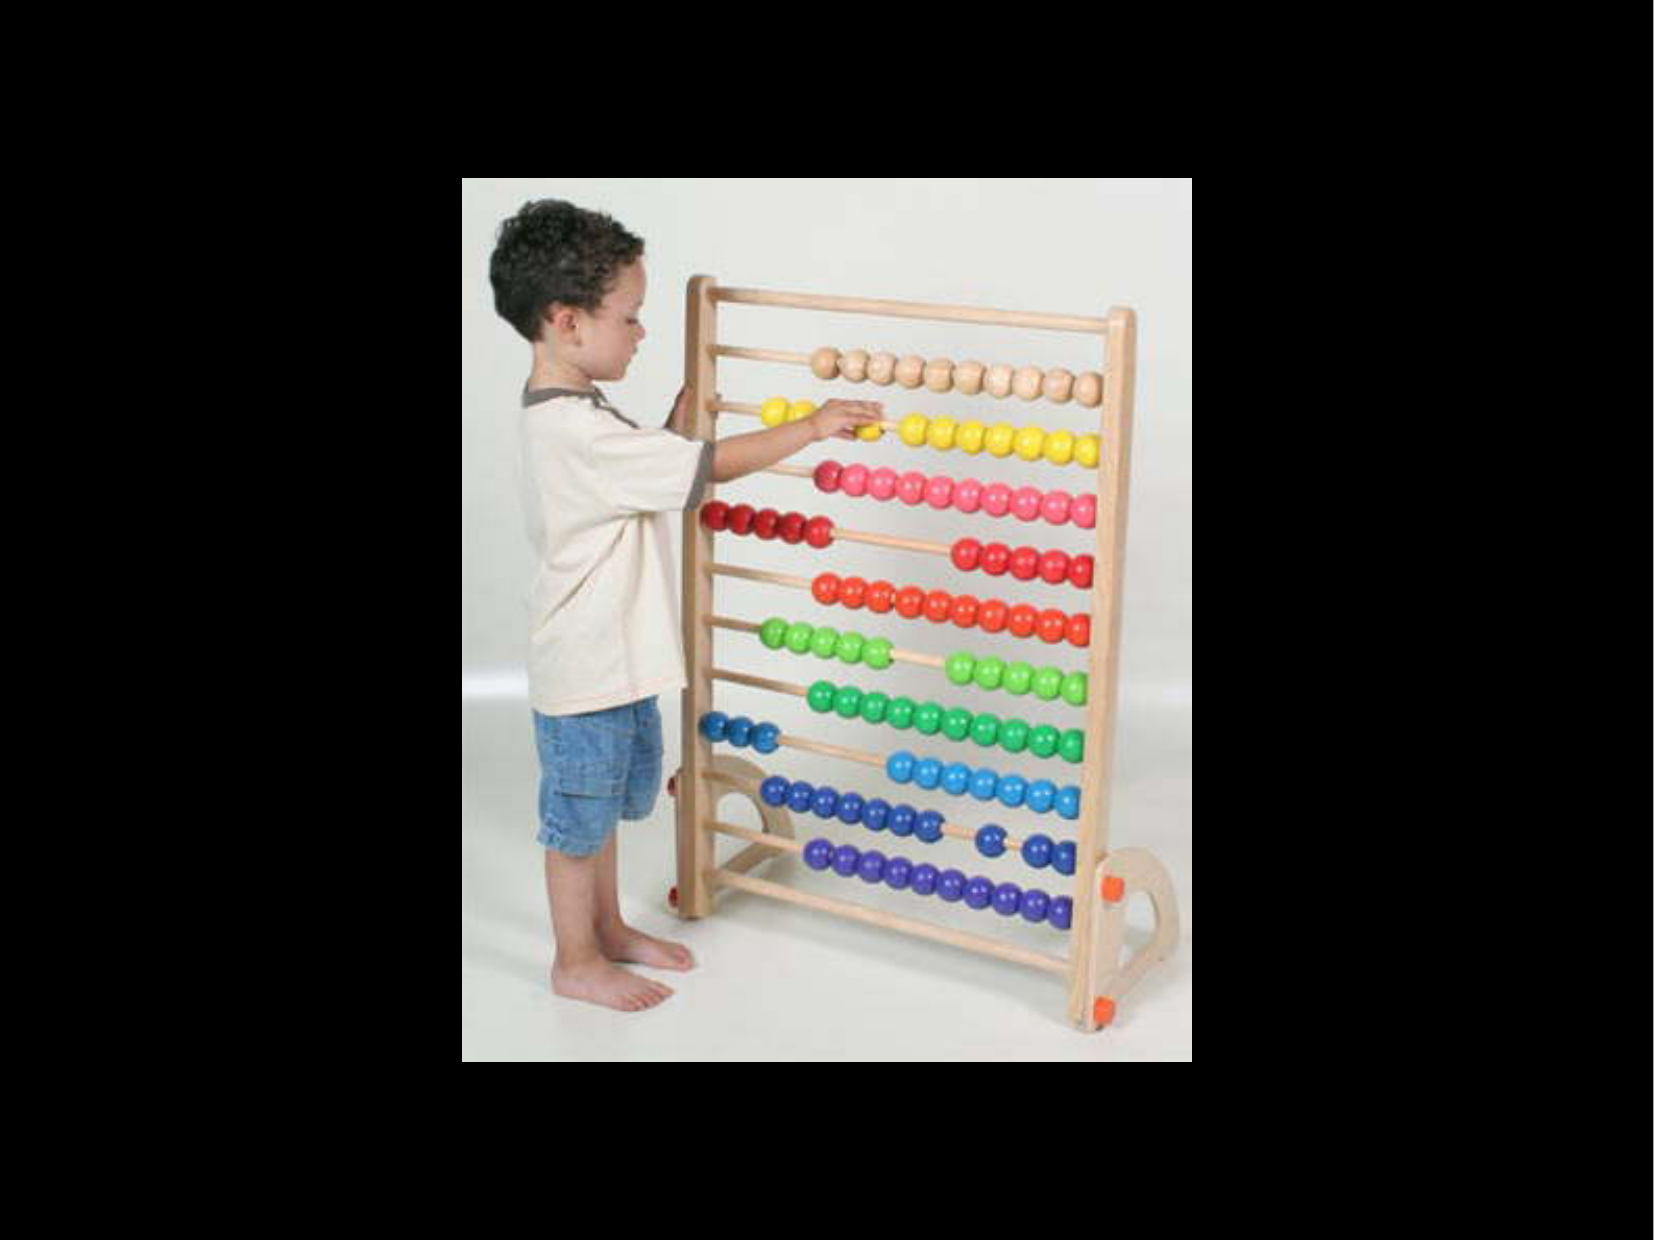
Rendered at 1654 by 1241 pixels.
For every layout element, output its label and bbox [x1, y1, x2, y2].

picture [462, 178, 1192, 1062]
